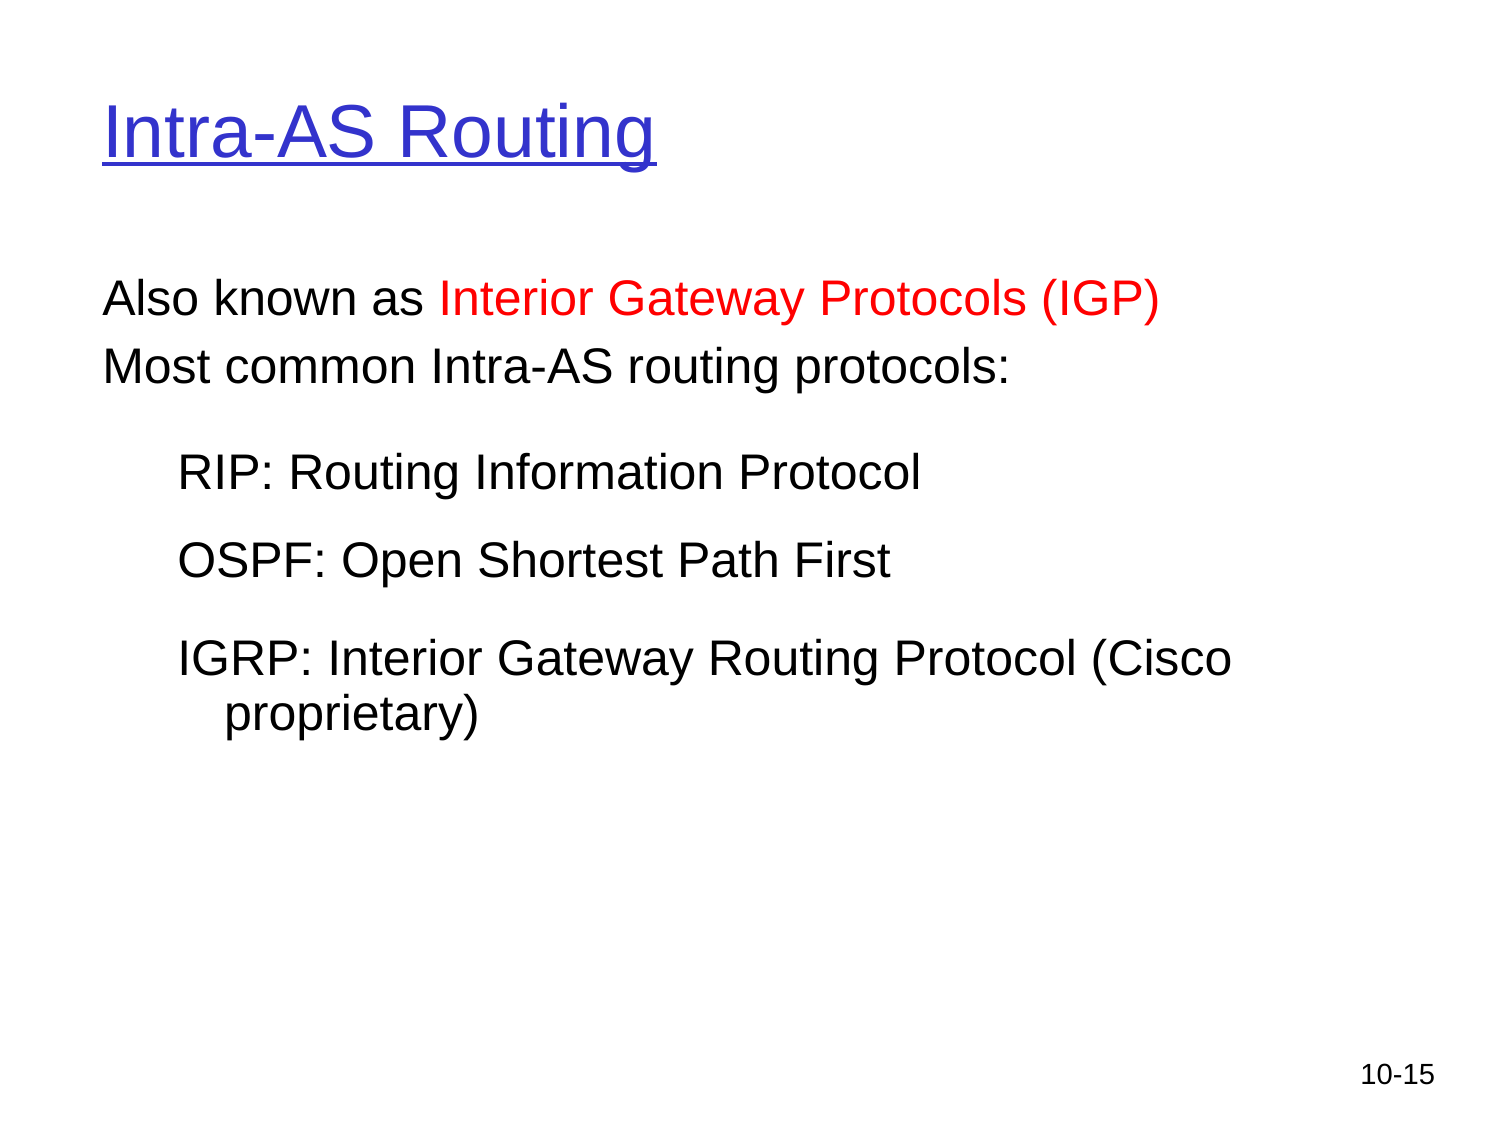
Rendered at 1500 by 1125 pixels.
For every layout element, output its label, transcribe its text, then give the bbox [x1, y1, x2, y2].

list Also known as Interior Gateway Protocols (IGP) Most common Intra-AS routing protocols: RIP: Routing Information Protocol OSPF: Open Shortest Path First IGRP: Interior Gateway Routing Protocol (Cisco proprietary) [87, 262, 1363, 1026]
title Intra-AS Routing [87, 37, 1363, 225]
